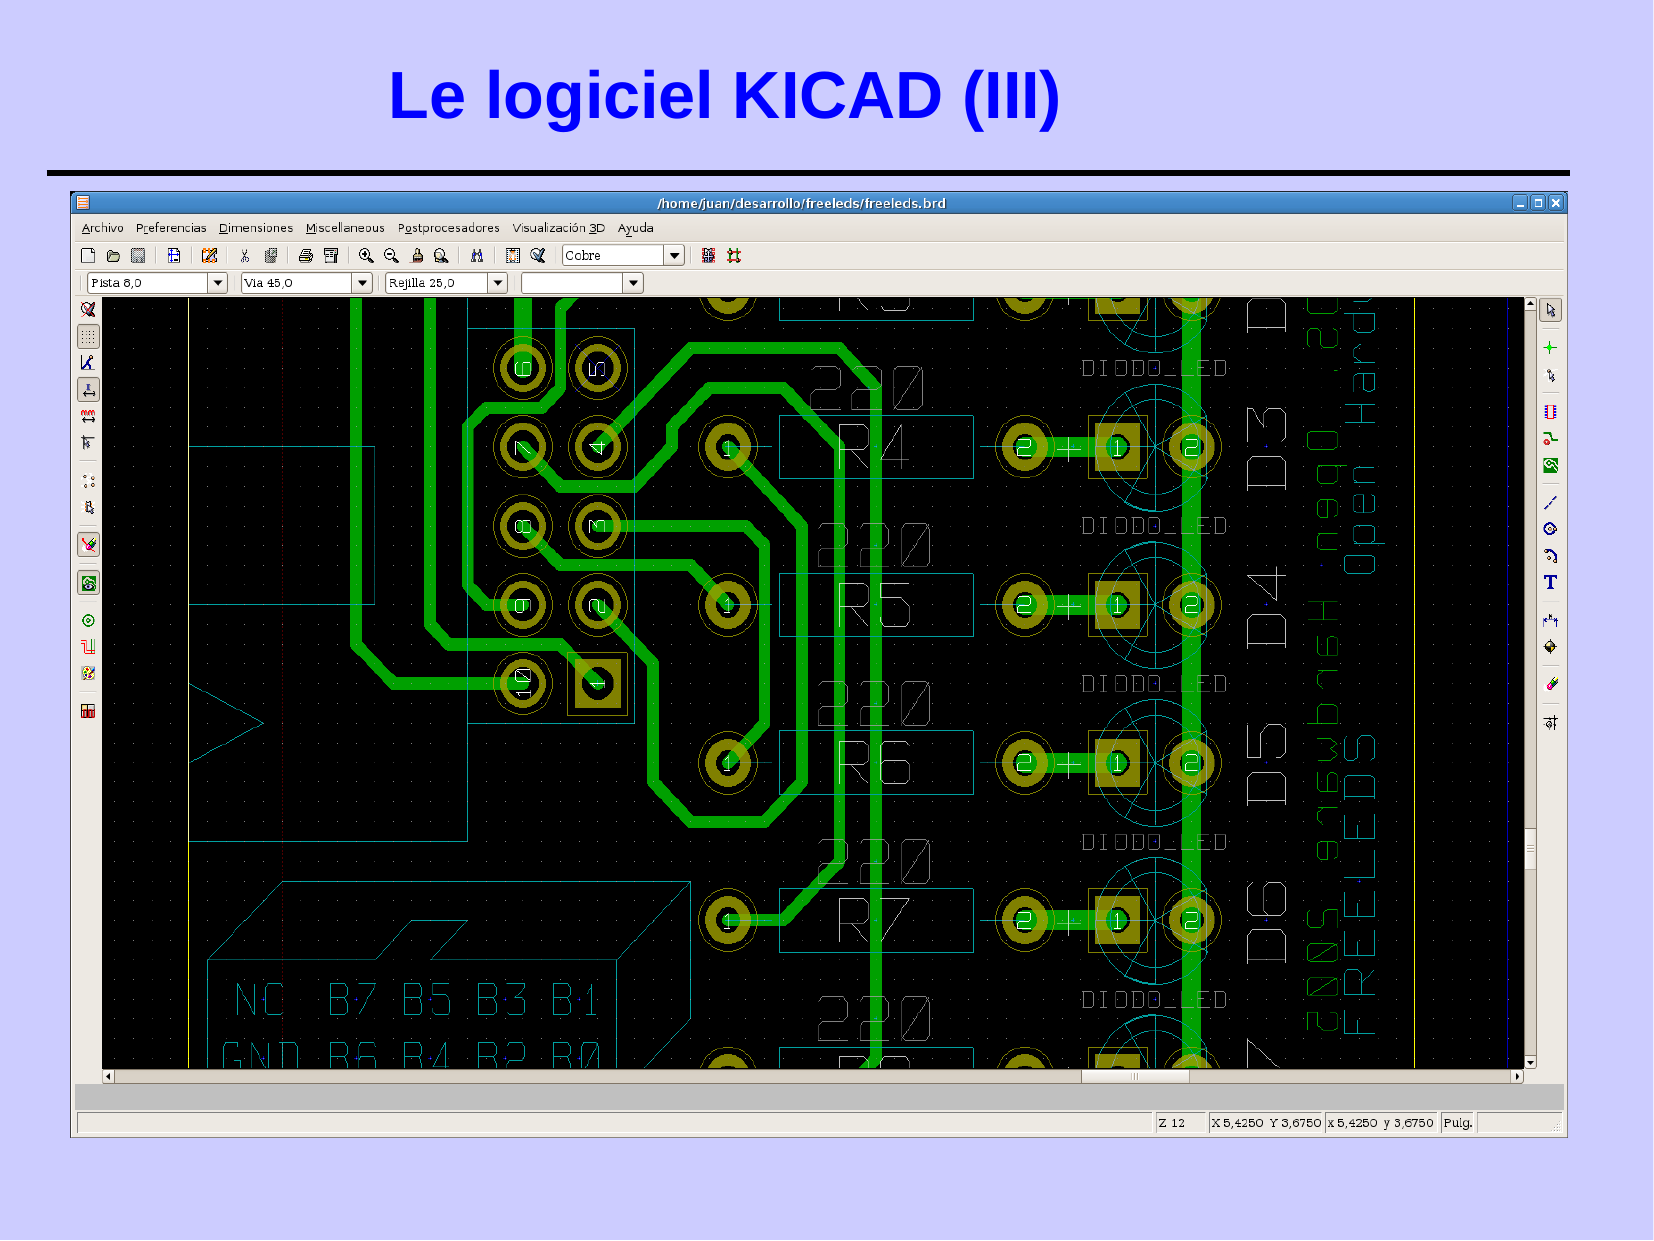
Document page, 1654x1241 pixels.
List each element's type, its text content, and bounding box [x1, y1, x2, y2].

title Le logiciel KICAD (III) [88, 0, 1364, 170]
picture [70, 191, 1568, 1138]
